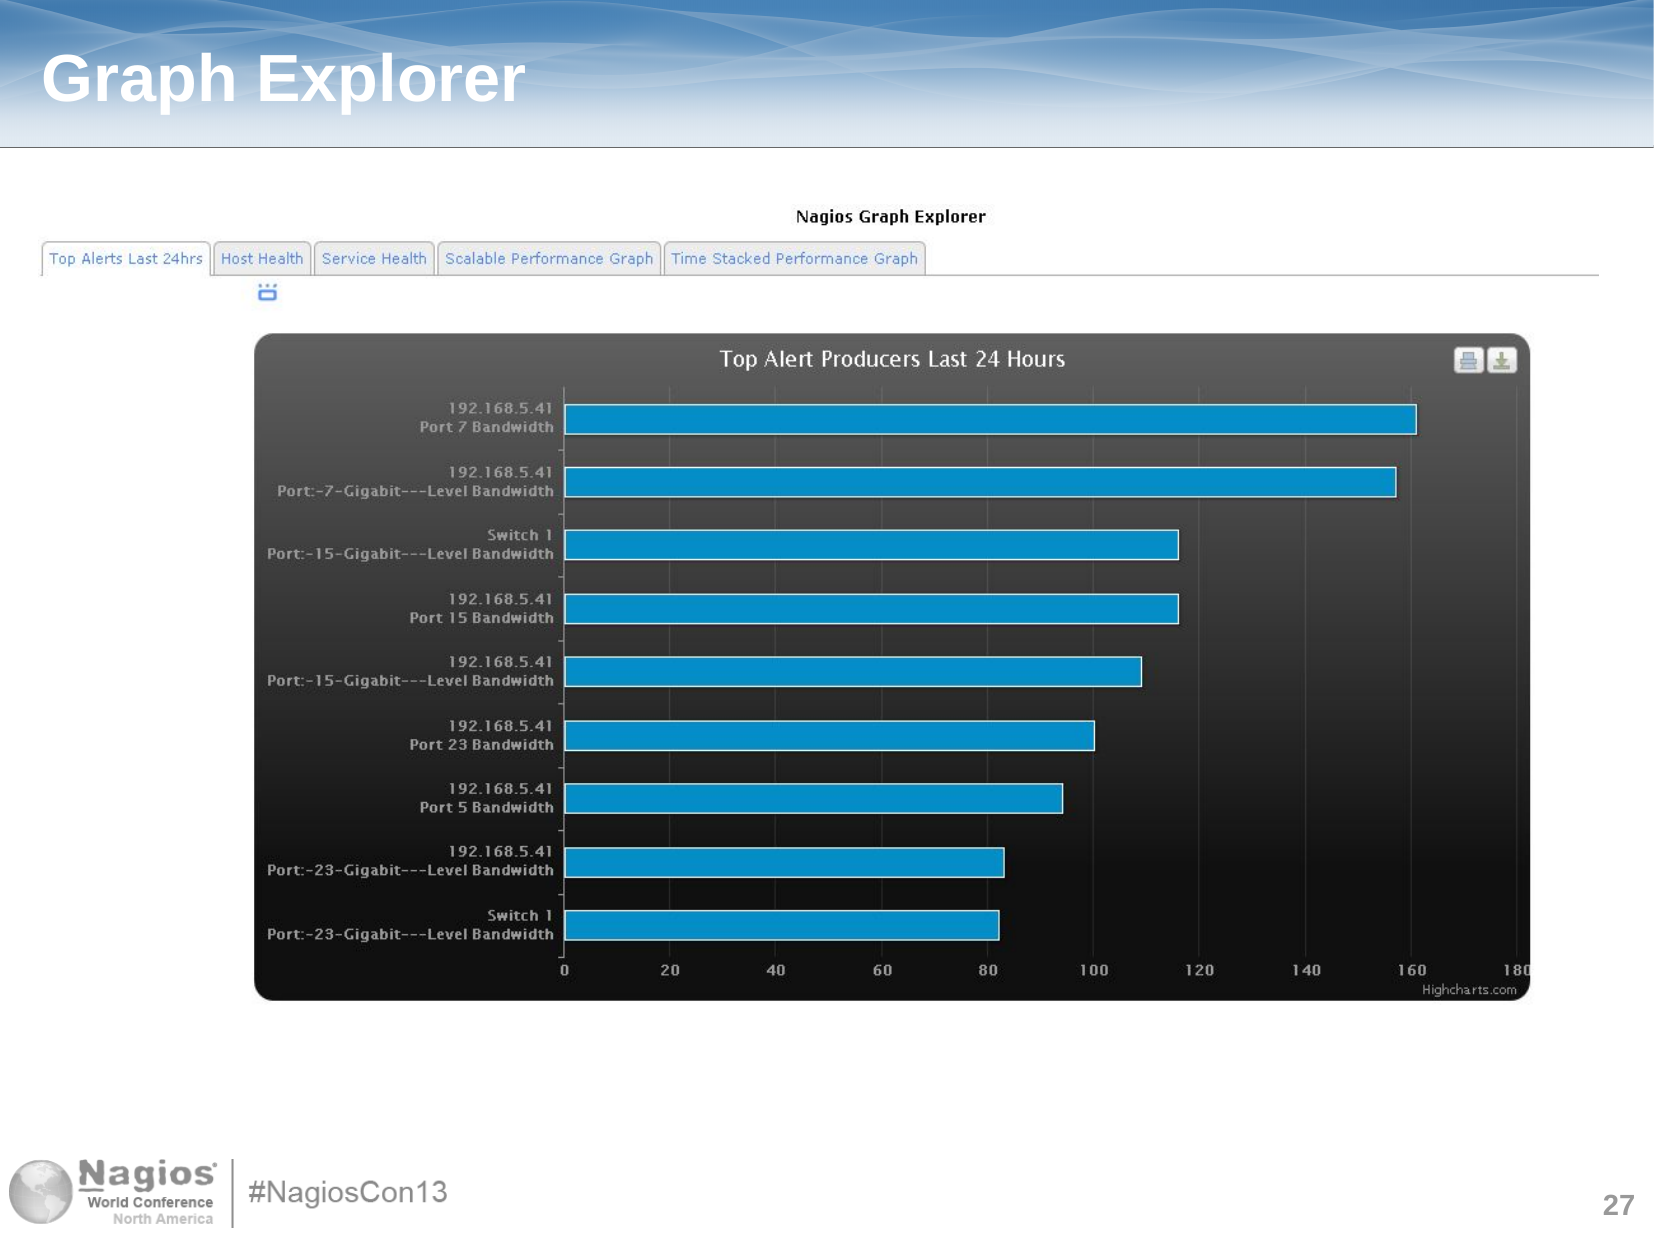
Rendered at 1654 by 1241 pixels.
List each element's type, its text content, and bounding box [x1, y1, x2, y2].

title Graph Explorer [41, 29, 1248, 127]
picture [0, 0, 1654, 147]
picture [38, 204, 1599, 1053]
picture [9, 1159, 453, 1228]
